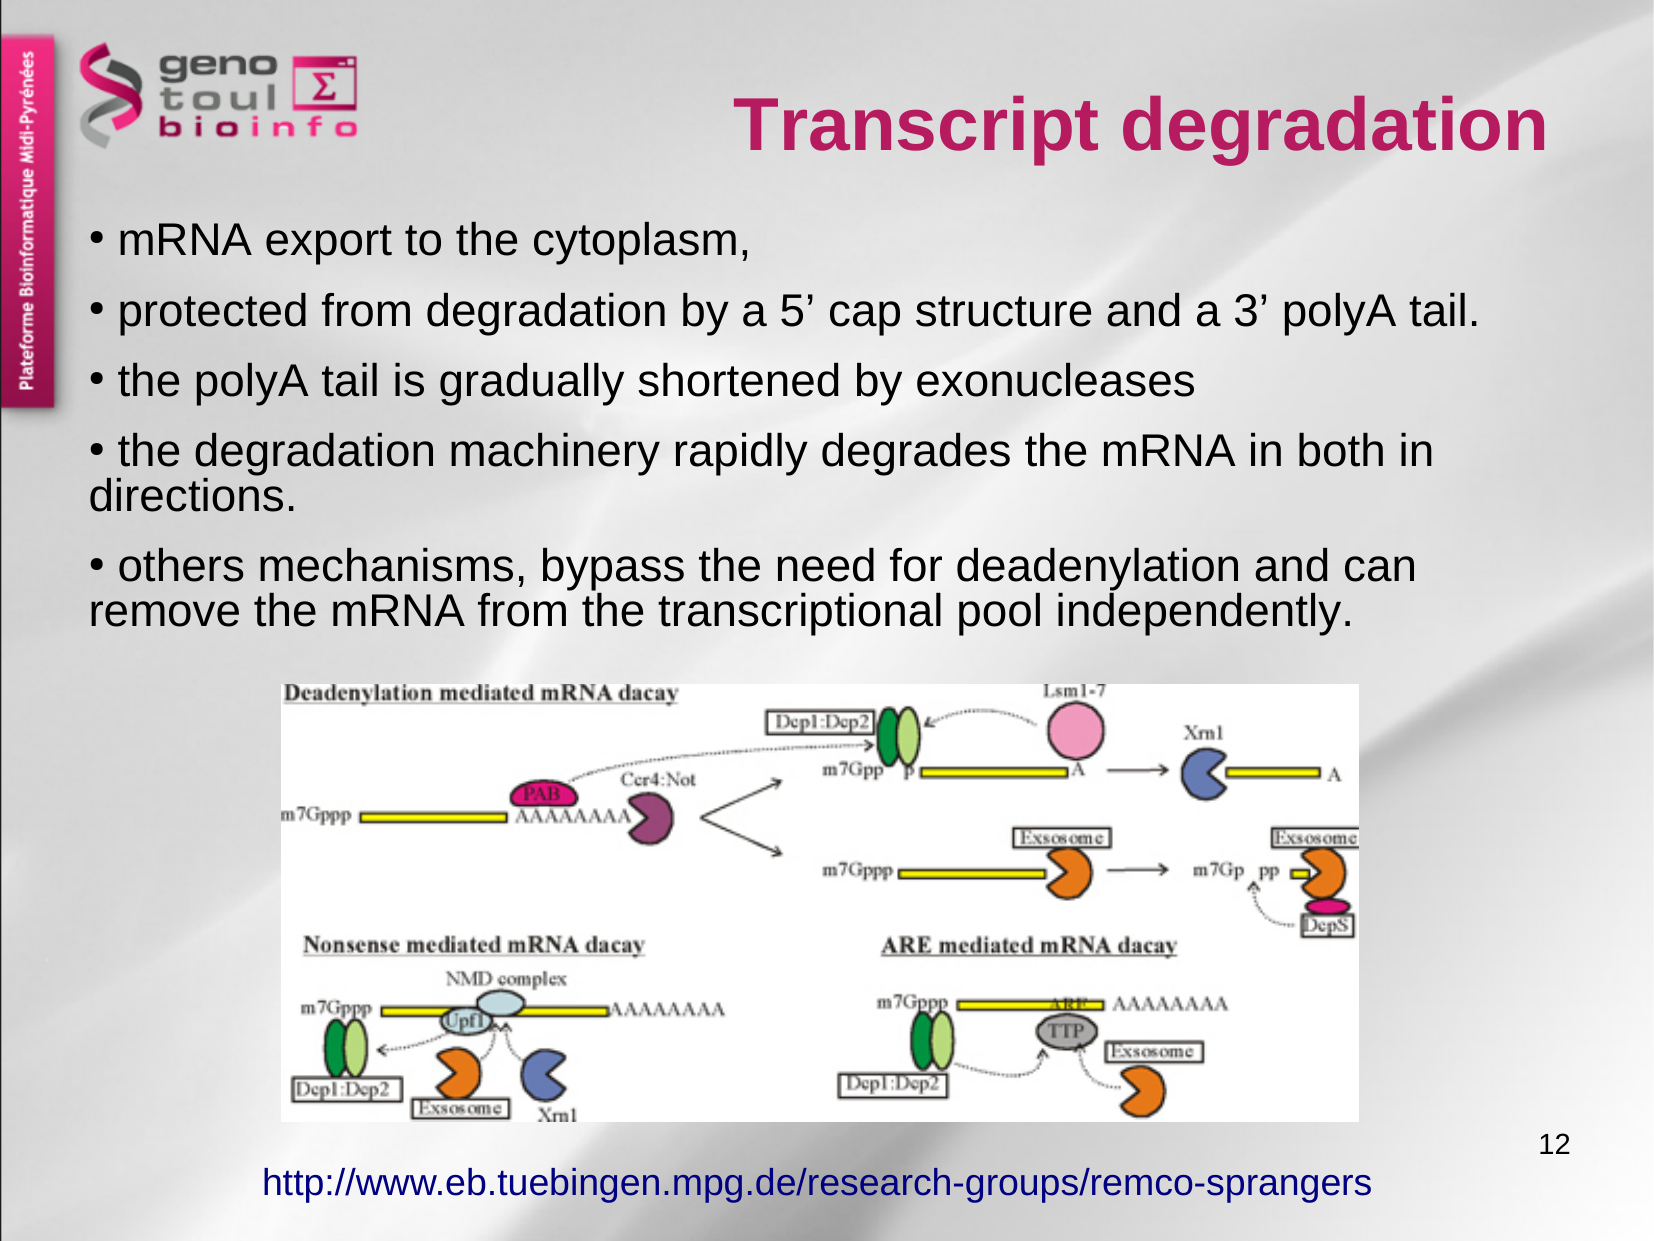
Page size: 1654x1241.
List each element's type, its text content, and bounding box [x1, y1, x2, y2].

list mRNA export to the cytoplasm, protected from degradation by a 5’ cap structure and a 3’ polyA tail. the polyA tail is gradually shortened by exonucleases the degradation machinery rapidly degrades the mRNA in both in directions. others mechanisms, bypass the need for deadenylation and can remove the mRNA from the transcriptional pool independently. [88, 206, 1565, 1085]
text_box http://www.eb.tuebingen.mpg.de/research-groups/remco-sprangers [247, 1153, 1388, 1211]
title Transcript degradation [82, 49, 1571, 207]
picture [0, 0, 1654, 1241]
